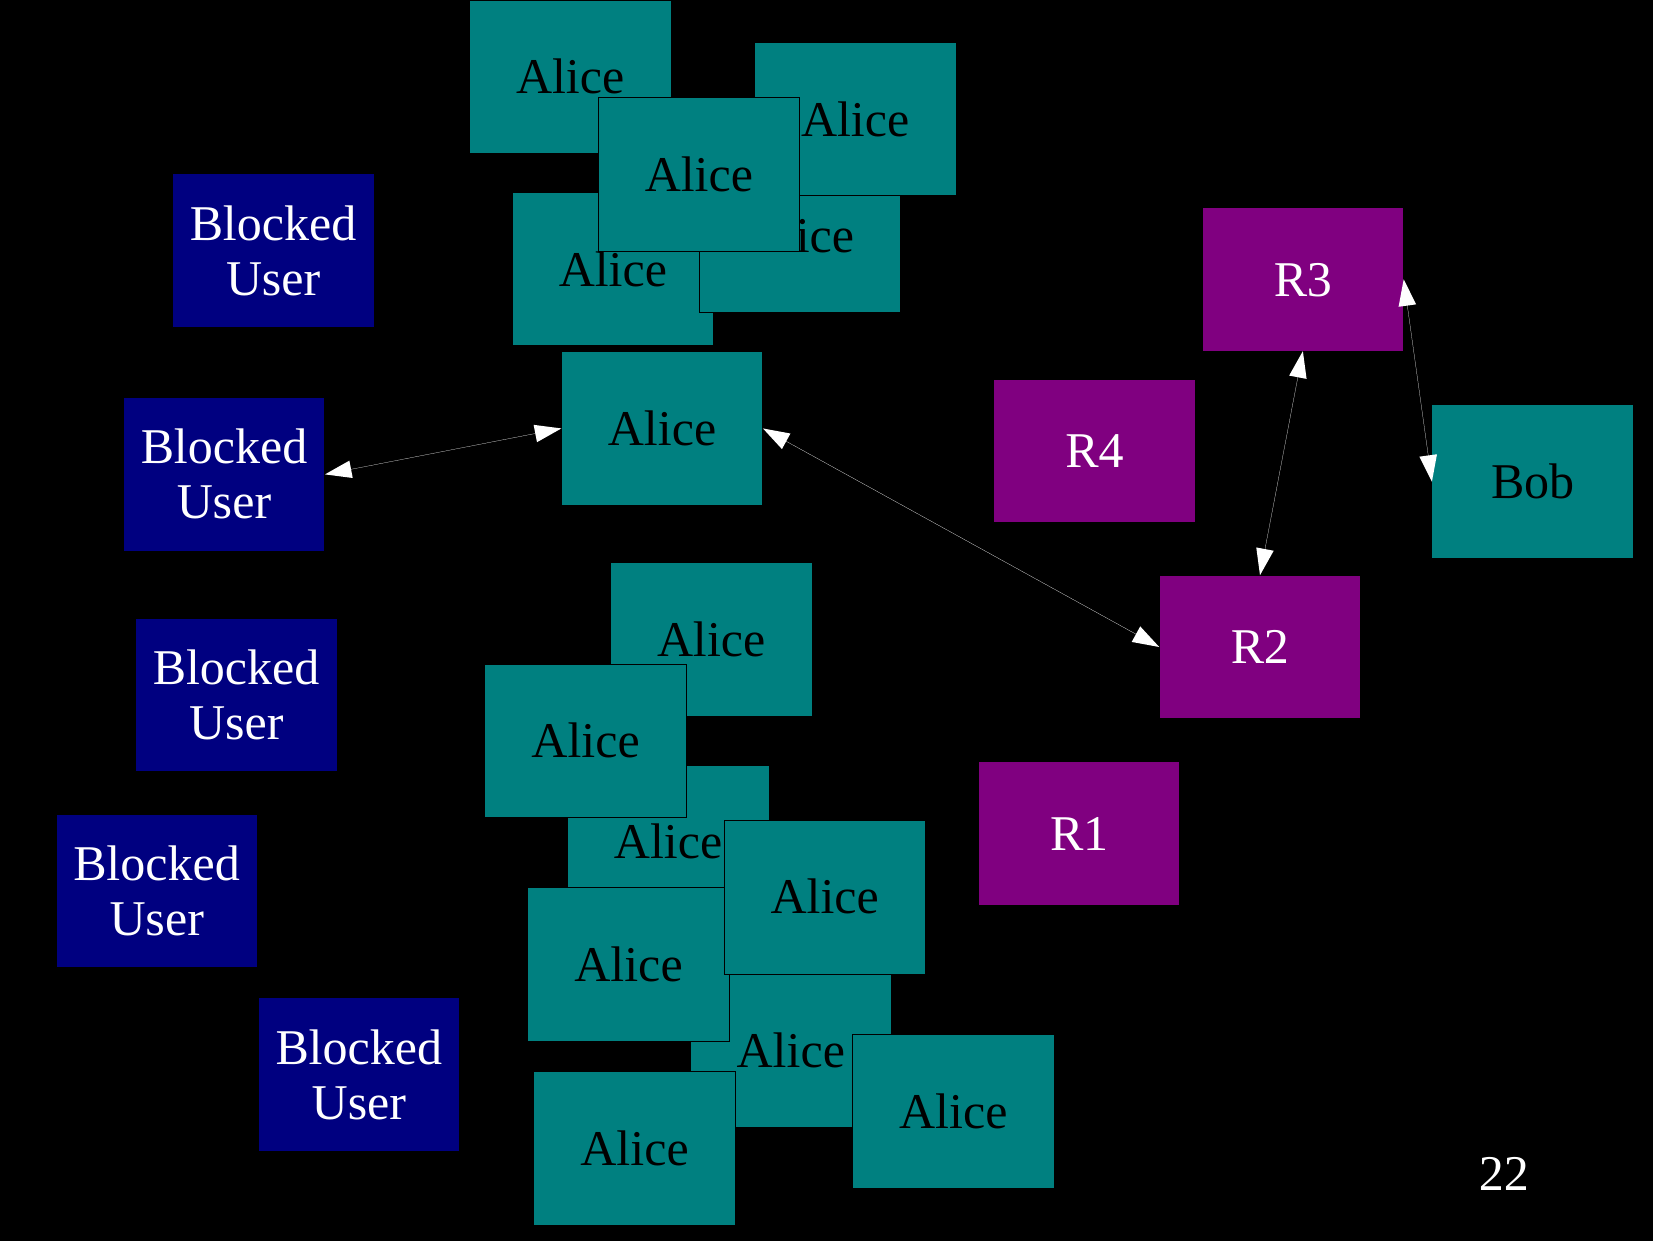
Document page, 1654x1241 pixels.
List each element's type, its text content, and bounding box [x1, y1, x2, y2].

text_box Alice [699, 196, 901, 313]
text_box Alice [469, 0, 672, 154]
text_box Alice [598, 97, 800, 252]
text_box Alice [533, 1071, 736, 1226]
text_box Alice [561, 351, 763, 506]
text_box Blocked User [135, 618, 338, 772]
text_box R2 [1159, 575, 1361, 719]
text_box Alice [610, 562, 813, 717]
text_box R3 [1202, 207, 1404, 352]
text_box Alice [484, 664, 687, 818]
text_box Blocked User [56, 814, 258, 968]
text_box Alice [852, 1034, 1055, 1189]
text_box Alice [567, 765, 770, 887]
text_box Blocked User [123, 397, 325, 552]
text_box Alice [724, 820, 926, 975]
text_box R1 [978, 761, 1180, 906]
text_box Blocked User [258, 997, 460, 1152]
text_box Alice [690, 975, 892, 1128]
text_box Alice [754, 42, 957, 196]
text_box R4 [993, 379, 1196, 523]
text_box Alice [512, 192, 714, 346]
text_box Blocked User [172, 173, 375, 328]
text_box Bob [1431, 404, 1634, 559]
text_box Alice [527, 887, 730, 1042]
